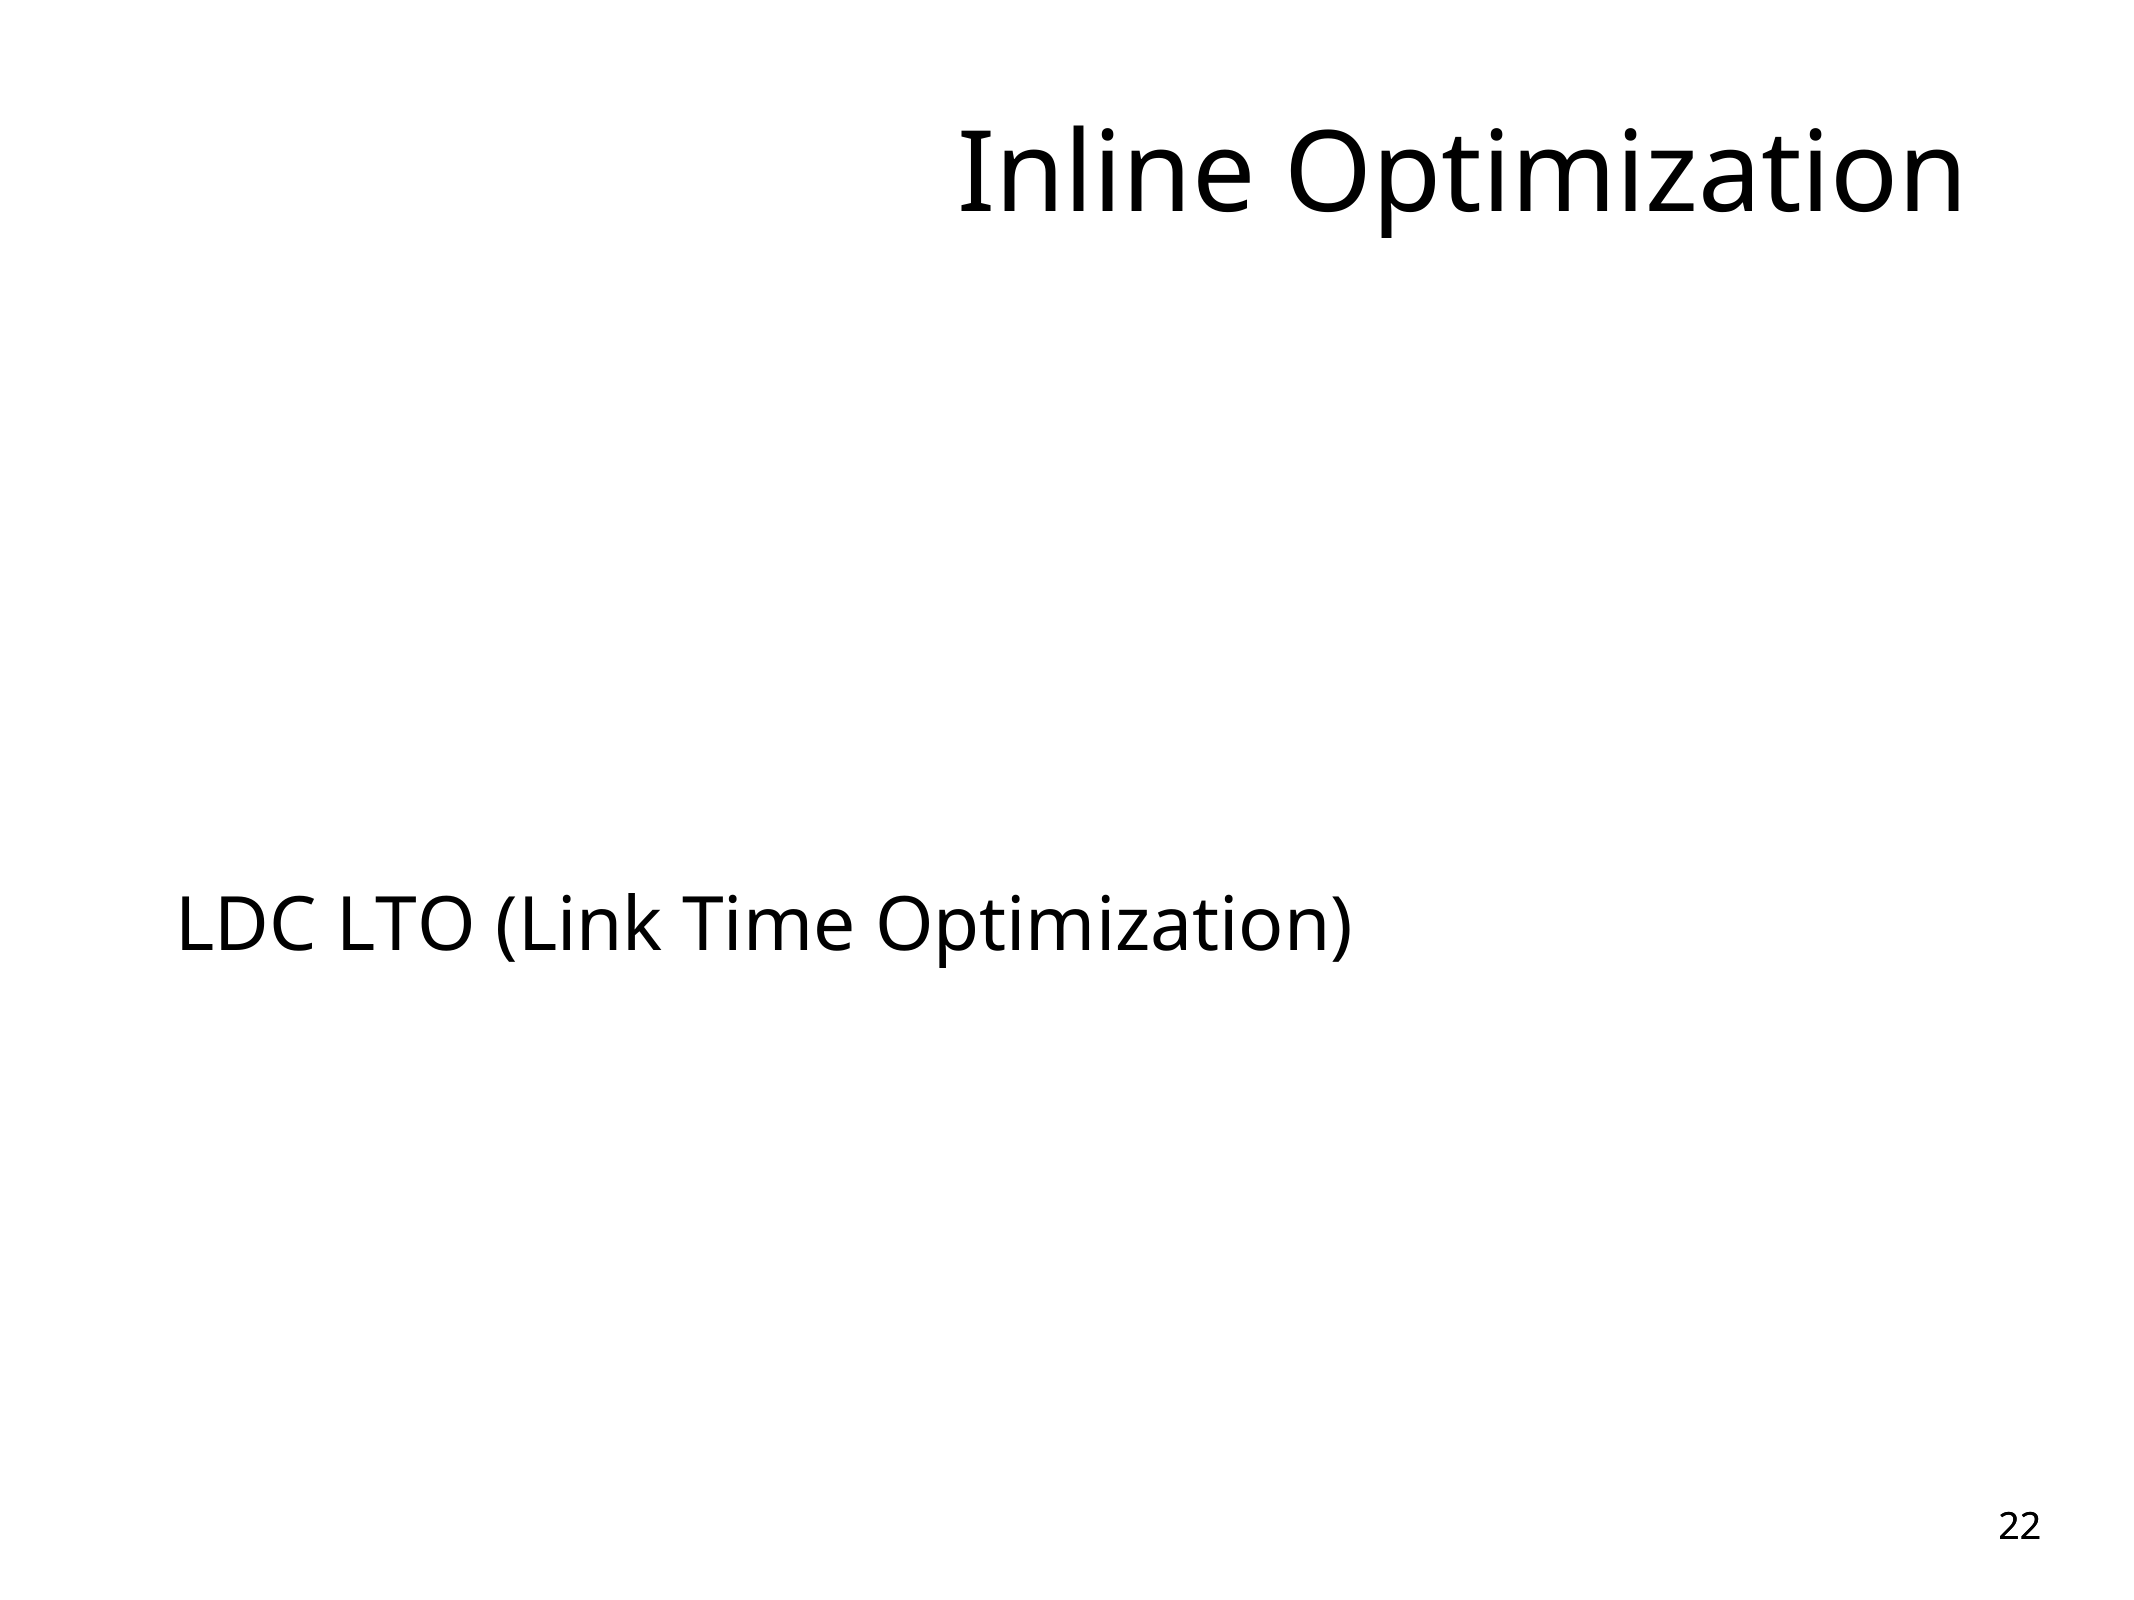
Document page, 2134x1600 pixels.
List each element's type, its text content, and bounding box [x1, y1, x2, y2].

text_box <number> [1985, 1493, 2055, 1557]
list LDC LTO (Link Time Optimization) [94, 332, 2039, 1509]
title Inline Optimization [156, 72, 1978, 261]
